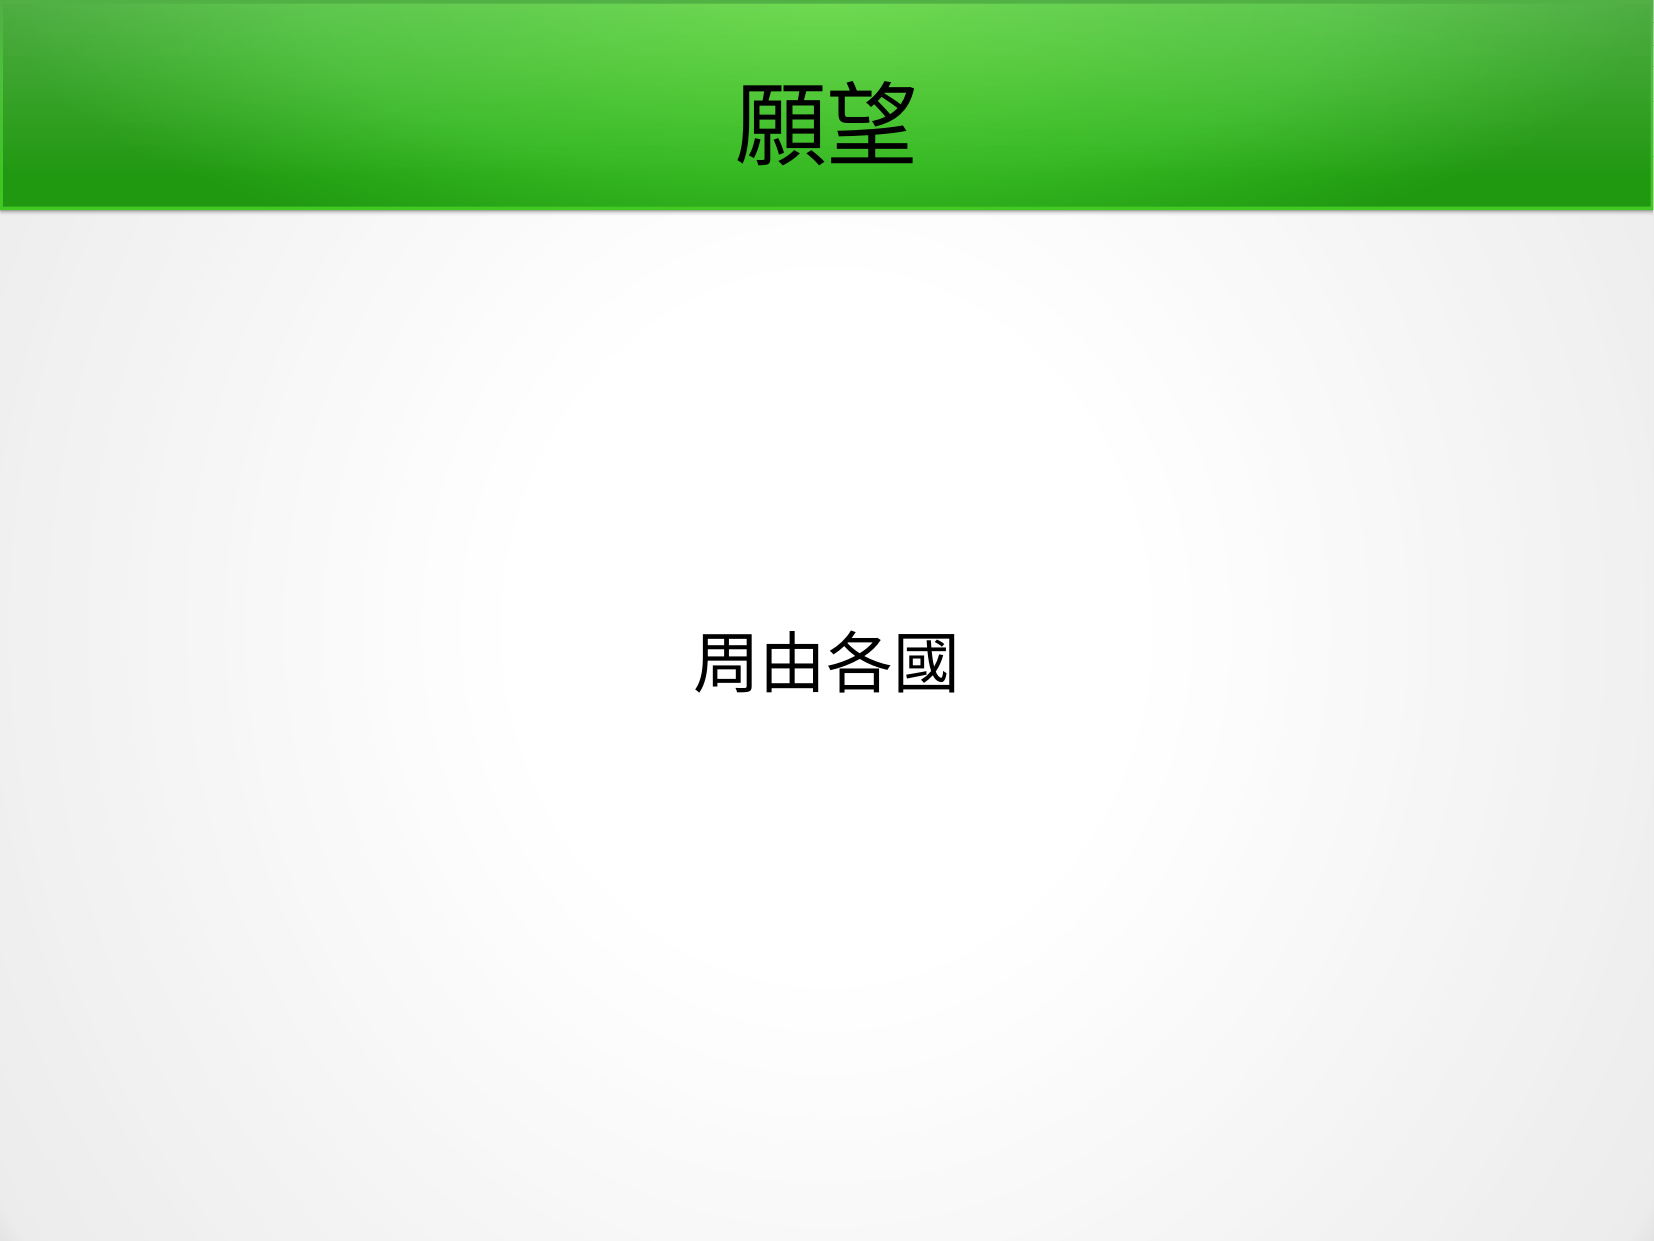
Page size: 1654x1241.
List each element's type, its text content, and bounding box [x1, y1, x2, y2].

subtitle 周由各國 [82, 299, 1571, 1019]
title 願望 [82, 47, 1571, 189]
